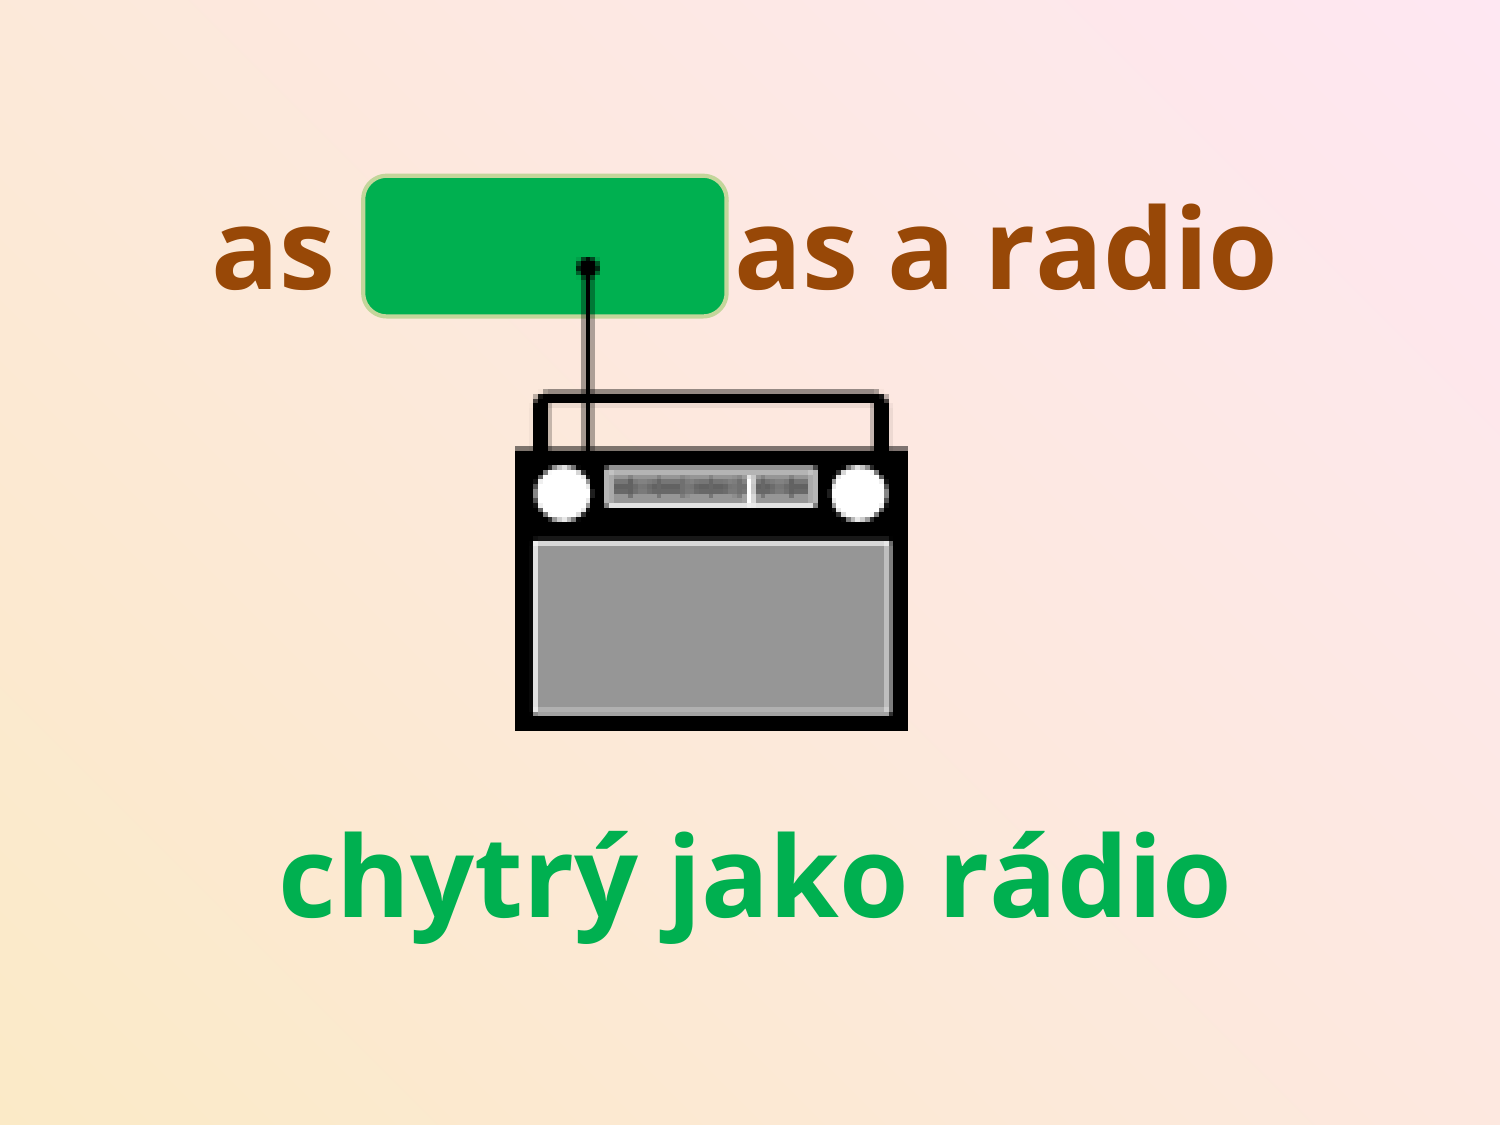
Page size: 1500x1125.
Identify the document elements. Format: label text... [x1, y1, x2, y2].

text_box [363, 175, 727, 317]
picture [515, 257, 908, 731]
text_box chytrý jako rádio [199, 796, 1313, 948]
title as clever as a radio [70, 152, 1421, 340]
